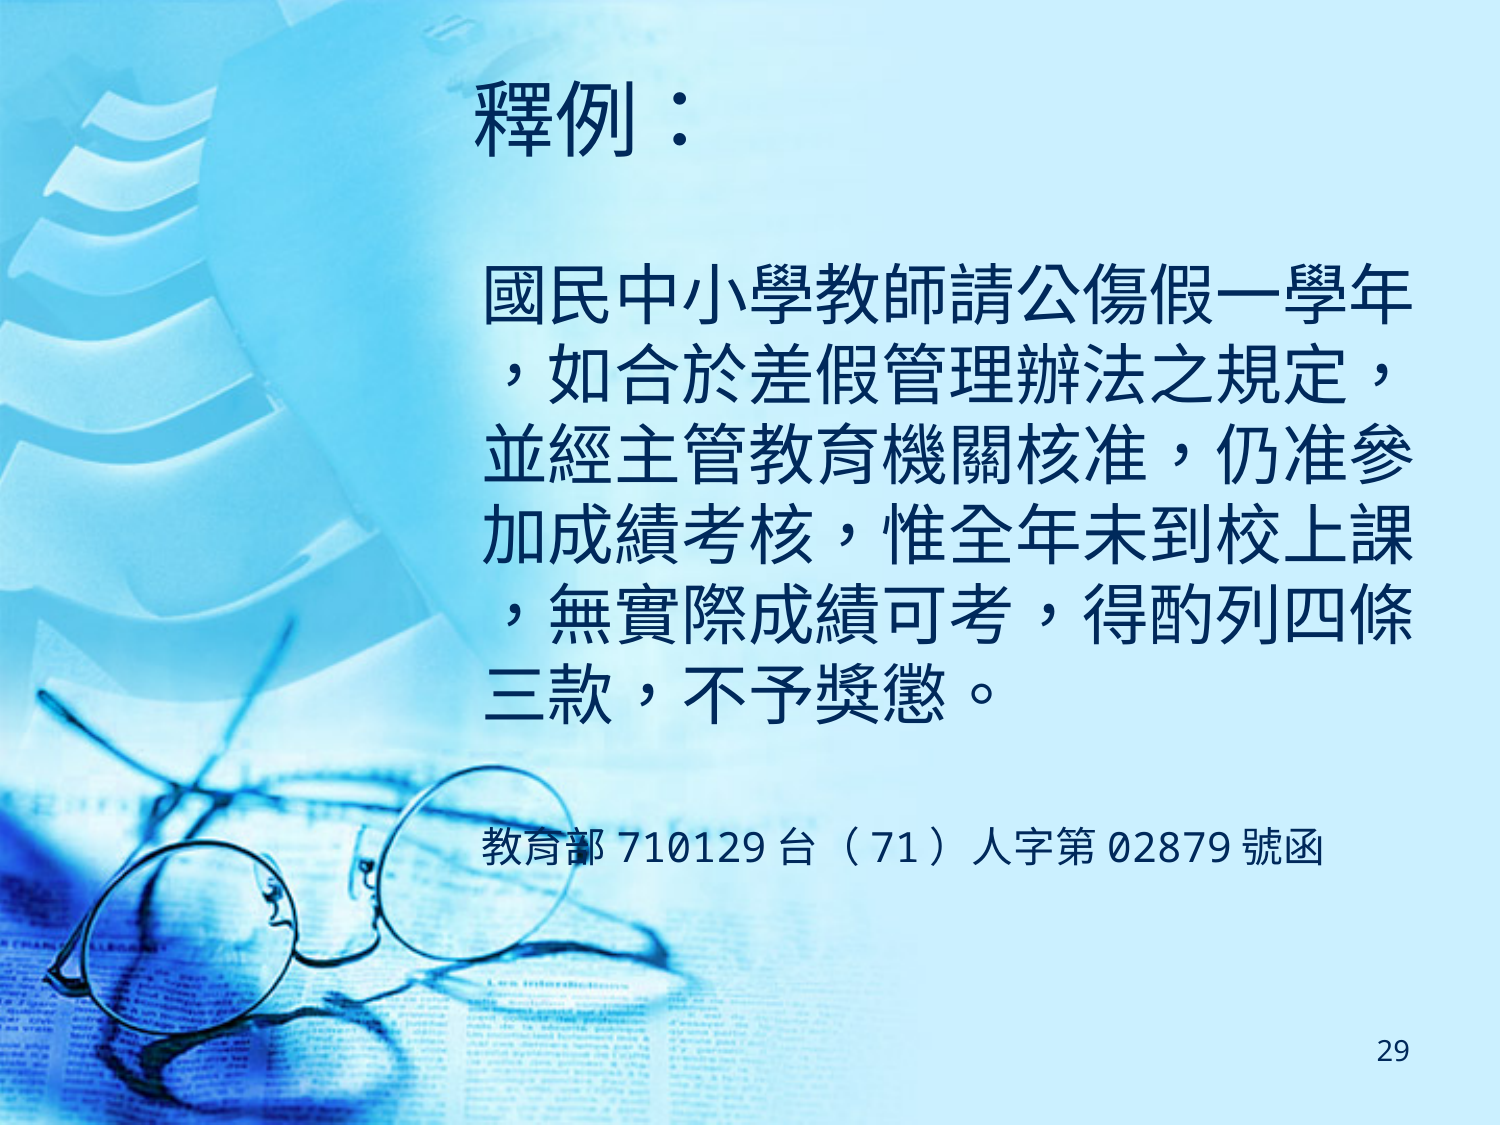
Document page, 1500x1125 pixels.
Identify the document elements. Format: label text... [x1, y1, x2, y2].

picture [0, 0, 1500, 1125]
text_box 國民中小學教師請公傷假一學年，如合於差假管理辦法之規定，並經主管教育機關核准，仍准參加成績考核，惟全年未到校上課，無實際成績可考，得酌列四條三款，不予獎懲。 教育部710129台（71）人字第02879號函 [466, 220, 1447, 906]
text_box 釋例： [419, 54, 776, 181]
